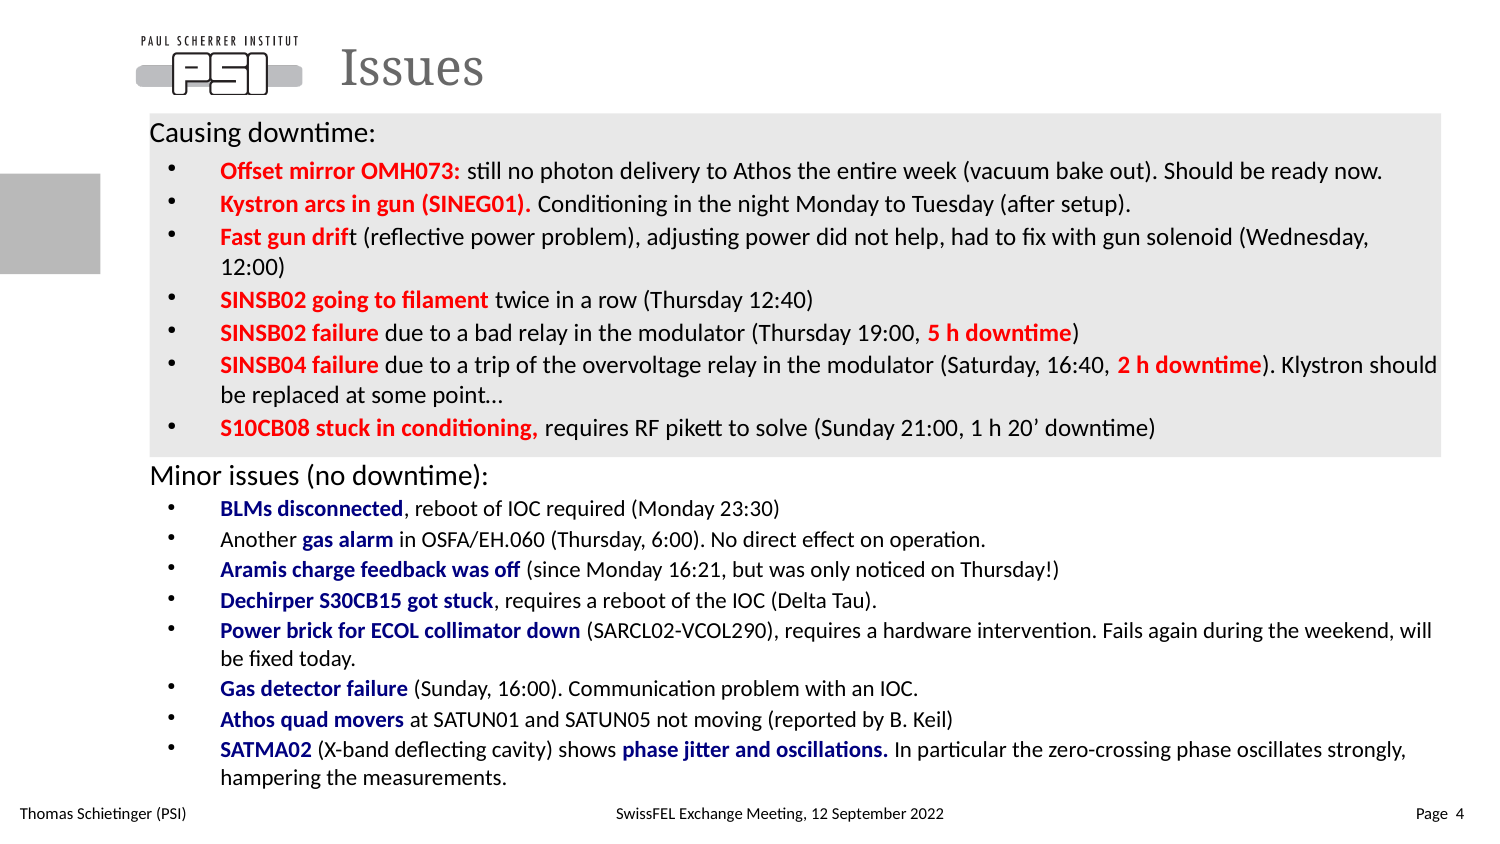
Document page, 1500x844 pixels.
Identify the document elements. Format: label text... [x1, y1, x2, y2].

title Issues [340, 35, 1442, 98]
list Minor issues (no downtime): BLMs disconnected, reboot of IOC required (Monday 23:30) Another gas alarm in OSFA/EH.060 (Thursday, 6:00). No direct effect on operation. Aramis charge feedback was off (since Monday 16:21, but was only noticed on Thursday!) Dechirper S30CB15 got stuck, requires a reboot of the IOC (Delta Tau). Power brick for ECOL collimator down (SARCL02-VCOL290), requires a hardware intervention. Fails again during the weekend, will be fixed today. Gas detector failure (Sunday, 16:00). Communication problem with an IOC. Athos quad movers at SATUN01 and SATUN05 not moving (reported by B. Keil) SATMA02 (X-band deflecting cavity) shows phase jitter and oscillations. In particular the zero-crossing phase oscillates strongly, hampering the measurements. [149, 455, 1442, 794]
list Causing downtime: Offset mirror OMH073: still no photon delivery to Athos the entire week (vacuum bake out). Should be ready now. Kystron arcs in gun (SINEG01). Conditioning in the night Monday to Tuesday (after setup). Fast gun drift (reflective power problem), adjusting power did not help, had to fix with gun solenoid (Wednesday, 12:00) SINSB02 going to filament twice in a row (Thursday 12:40) SINSB02 failure due to a bad relay in the modulator (Thursday 19:00, 5 h downtime) SINSB04 failure due to a trip of the overvoltage relay in the modulator (Saturday, 16:40, 2 h downtime). Klystron should be replaced at some point… S10CB08 stuck in conditioning, requires RF pikett to solve (Sunday 21:00, 1 h 20’ downtime) [149, 113, 1442, 455]
